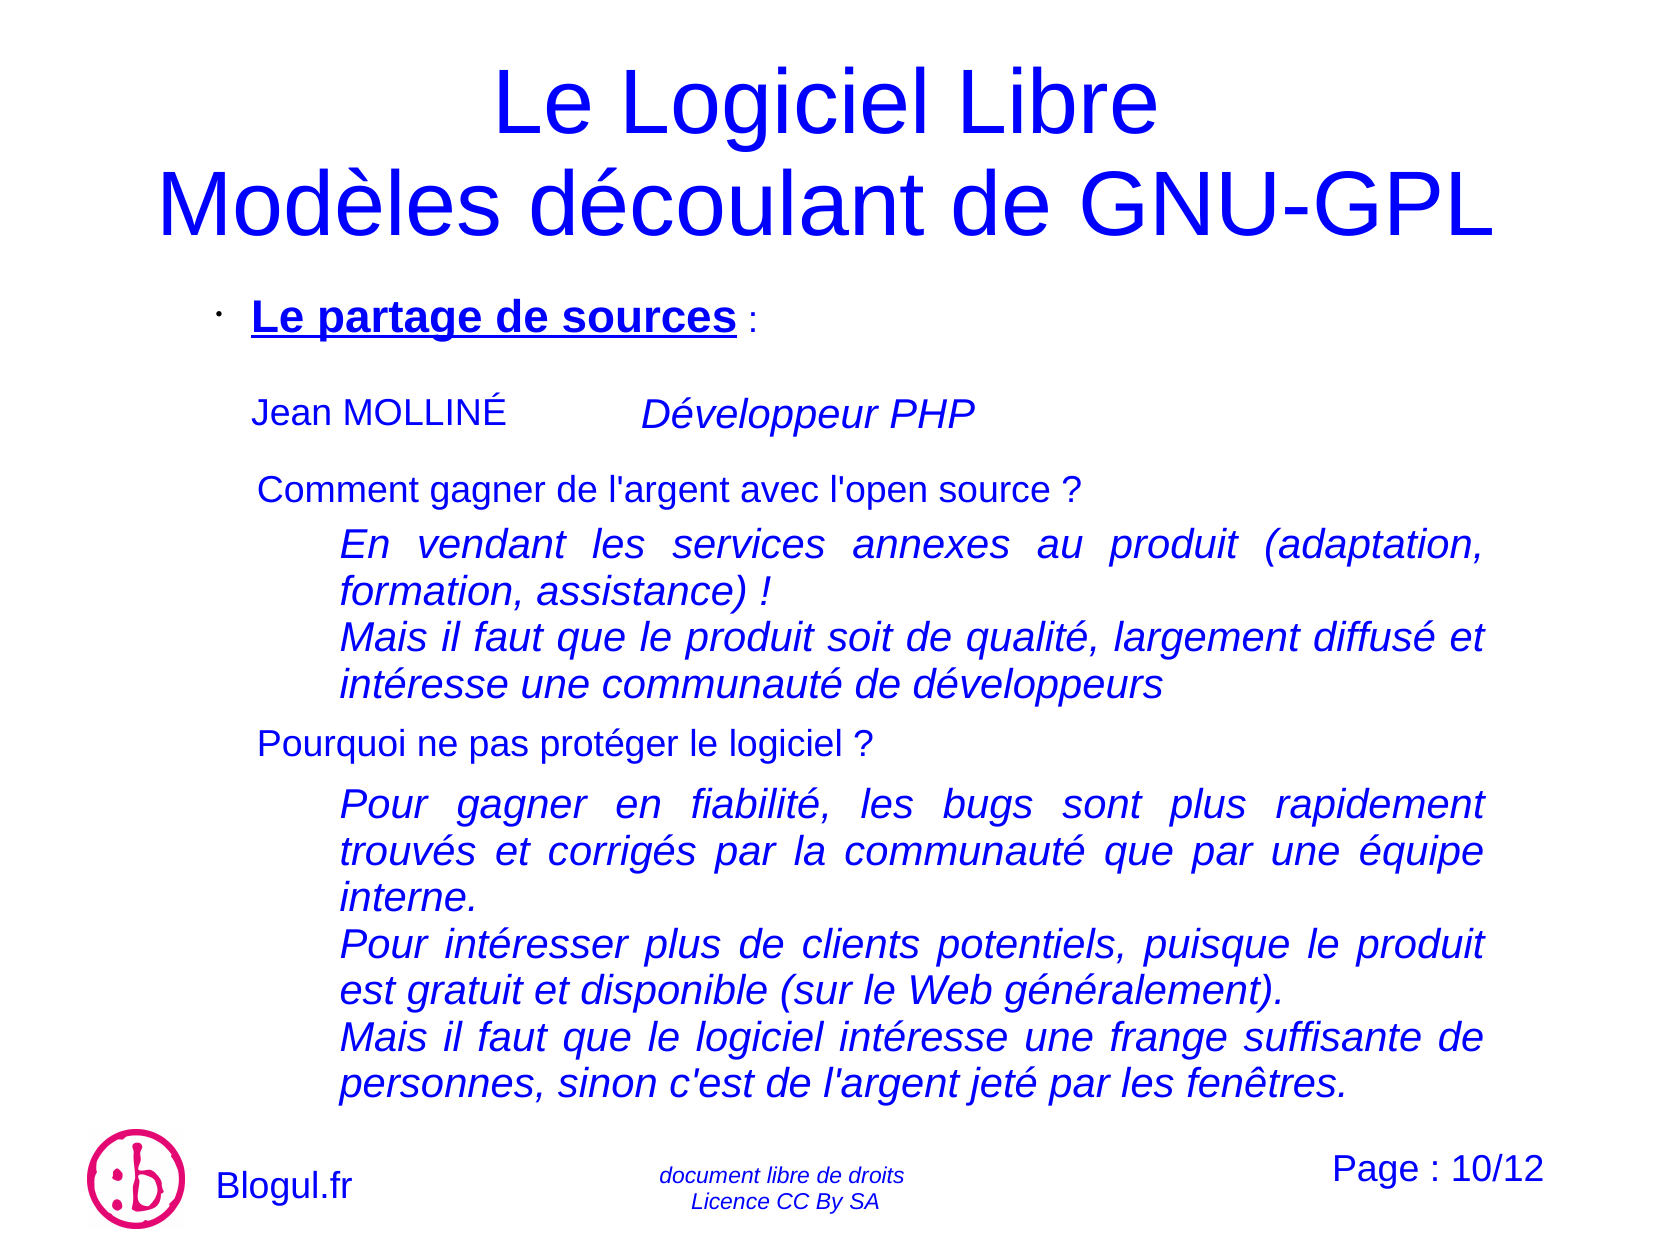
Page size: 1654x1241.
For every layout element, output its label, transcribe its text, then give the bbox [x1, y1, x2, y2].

picture [87, 1129, 185, 1229]
text_box Jean MOLLINÉ [236, 383, 621, 455]
text_box Le partage de sources : [200, 283, 1548, 350]
text_box Pourquoi ne pas protéger le logiciel ? [242, 715, 1506, 786]
title Le Logiciel Libre Modèles découlant de GNU-GPL [82, 49, 1571, 257]
text_box Pour gagner en fiabilité, les bugs sont plus rapidement trouvés et corrigés par la communauté que par une équipe interne. Pour intéresser plus de clients potentiels, puisque le produit est gratuit et disponible (sur le Web généralement). Mais il faut que le logiciel intéresse une frange suffisante de personnes, sinon c'est de l'argent jeté par les fenêtres. [324, 773, 1501, 1118]
text_box Développeur PHP [625, 383, 1329, 446]
text_box Comment gagner de l'argent avec l'open source ? [242, 461, 1506, 532]
text_box En vendant les services annexes au produit (adaptation, formation, assistance) ! Mais il faut que le produit soit de qualité, largement diffusé et intéresse une communauté de développeurs [324, 513, 1501, 715]
